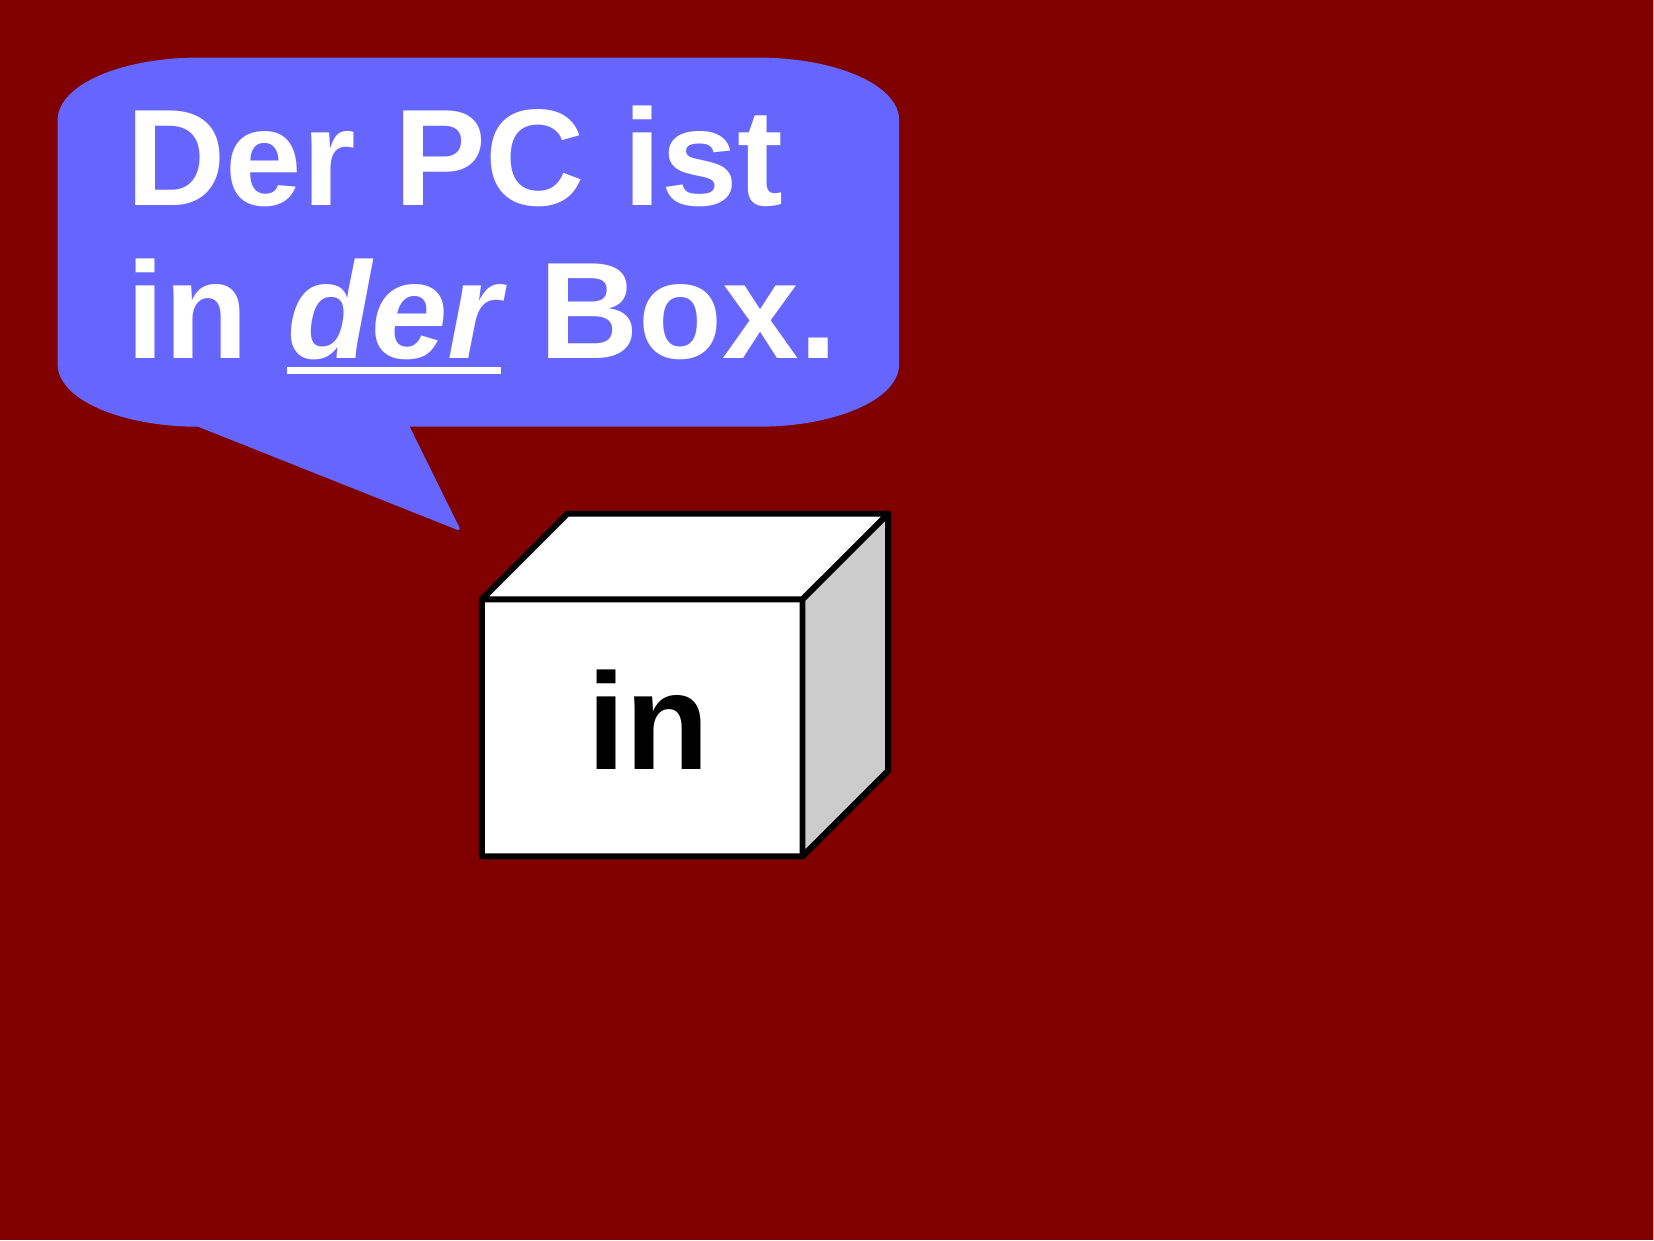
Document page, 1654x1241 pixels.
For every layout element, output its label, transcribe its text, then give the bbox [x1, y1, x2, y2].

text_box [886, 95, 898, 389]
text_box [59, 59, 878, 529]
text_box in [572, 637, 727, 807]
text_box [481, 513, 889, 857]
text_box Der PC ist in der Box. [112, 73, 886, 396]
